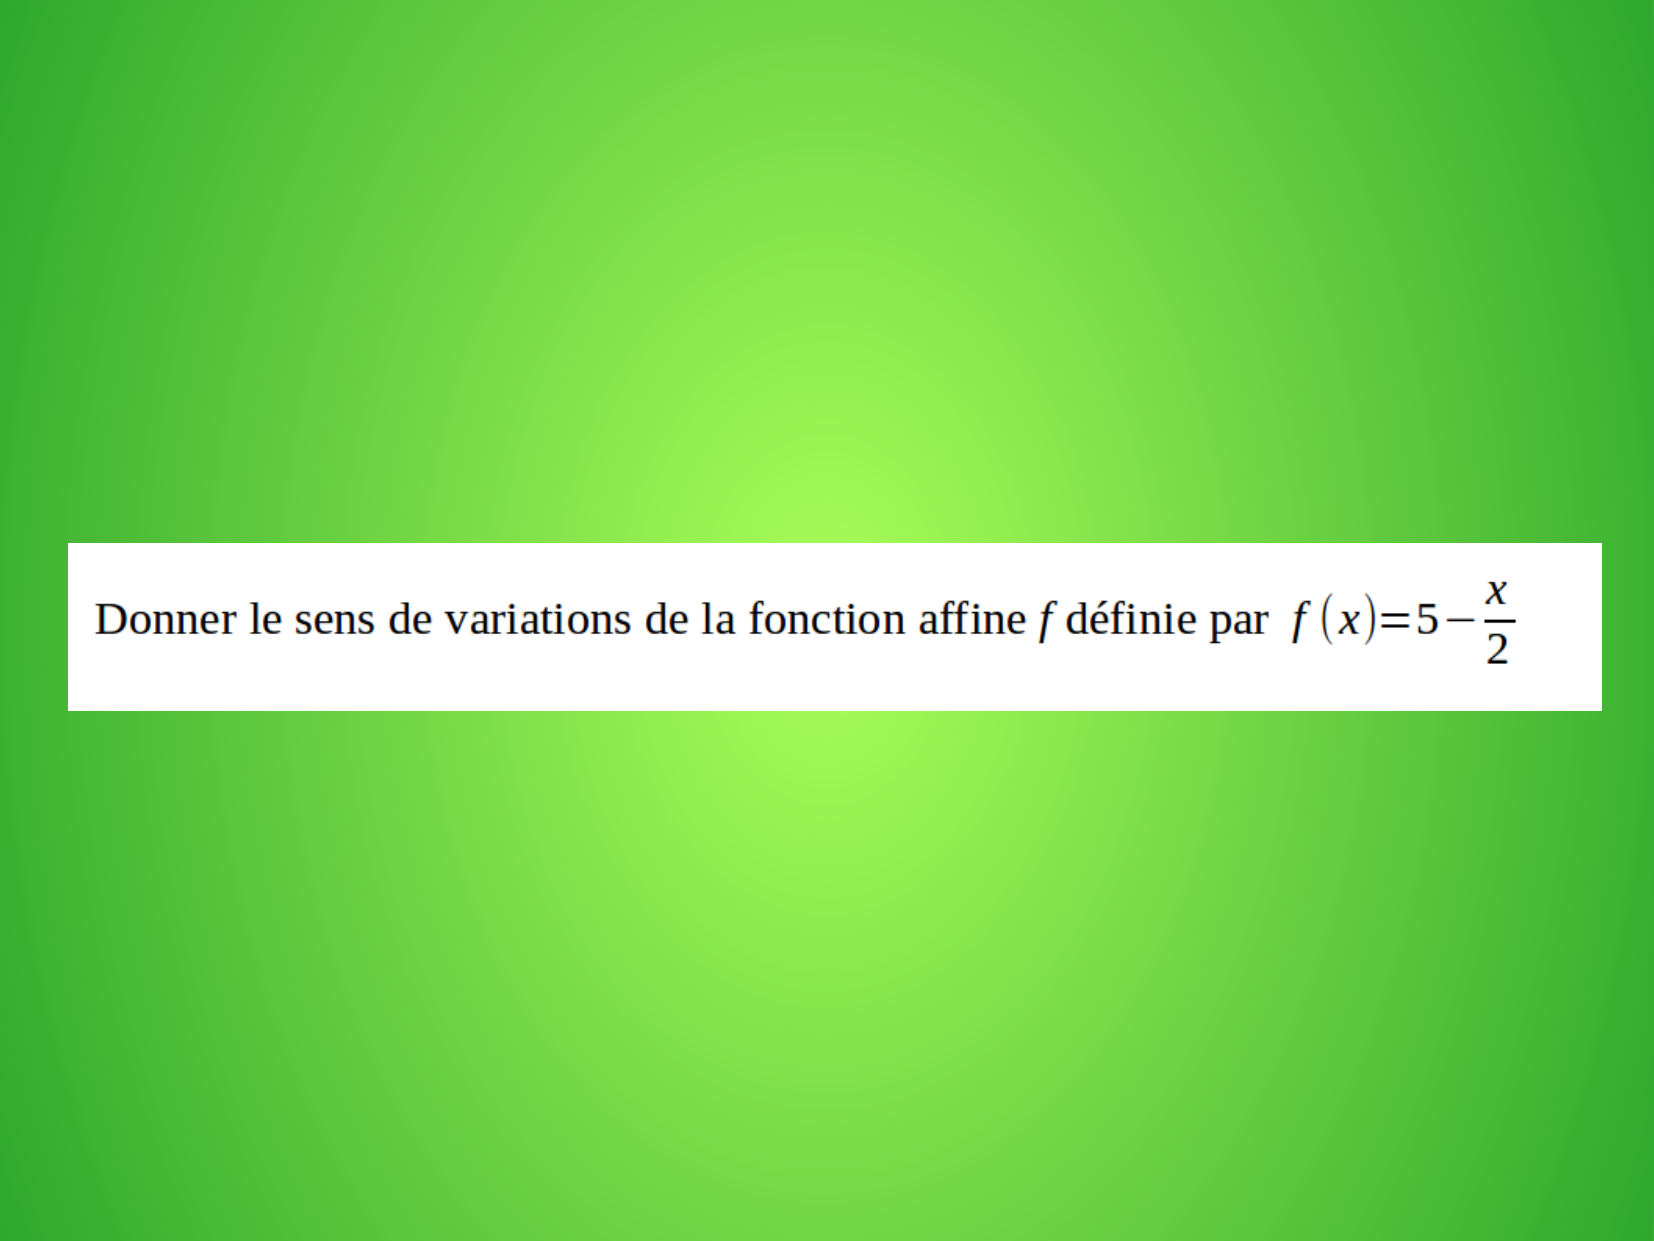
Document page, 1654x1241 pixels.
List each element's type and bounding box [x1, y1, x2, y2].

picture [68, 543, 1602, 711]
